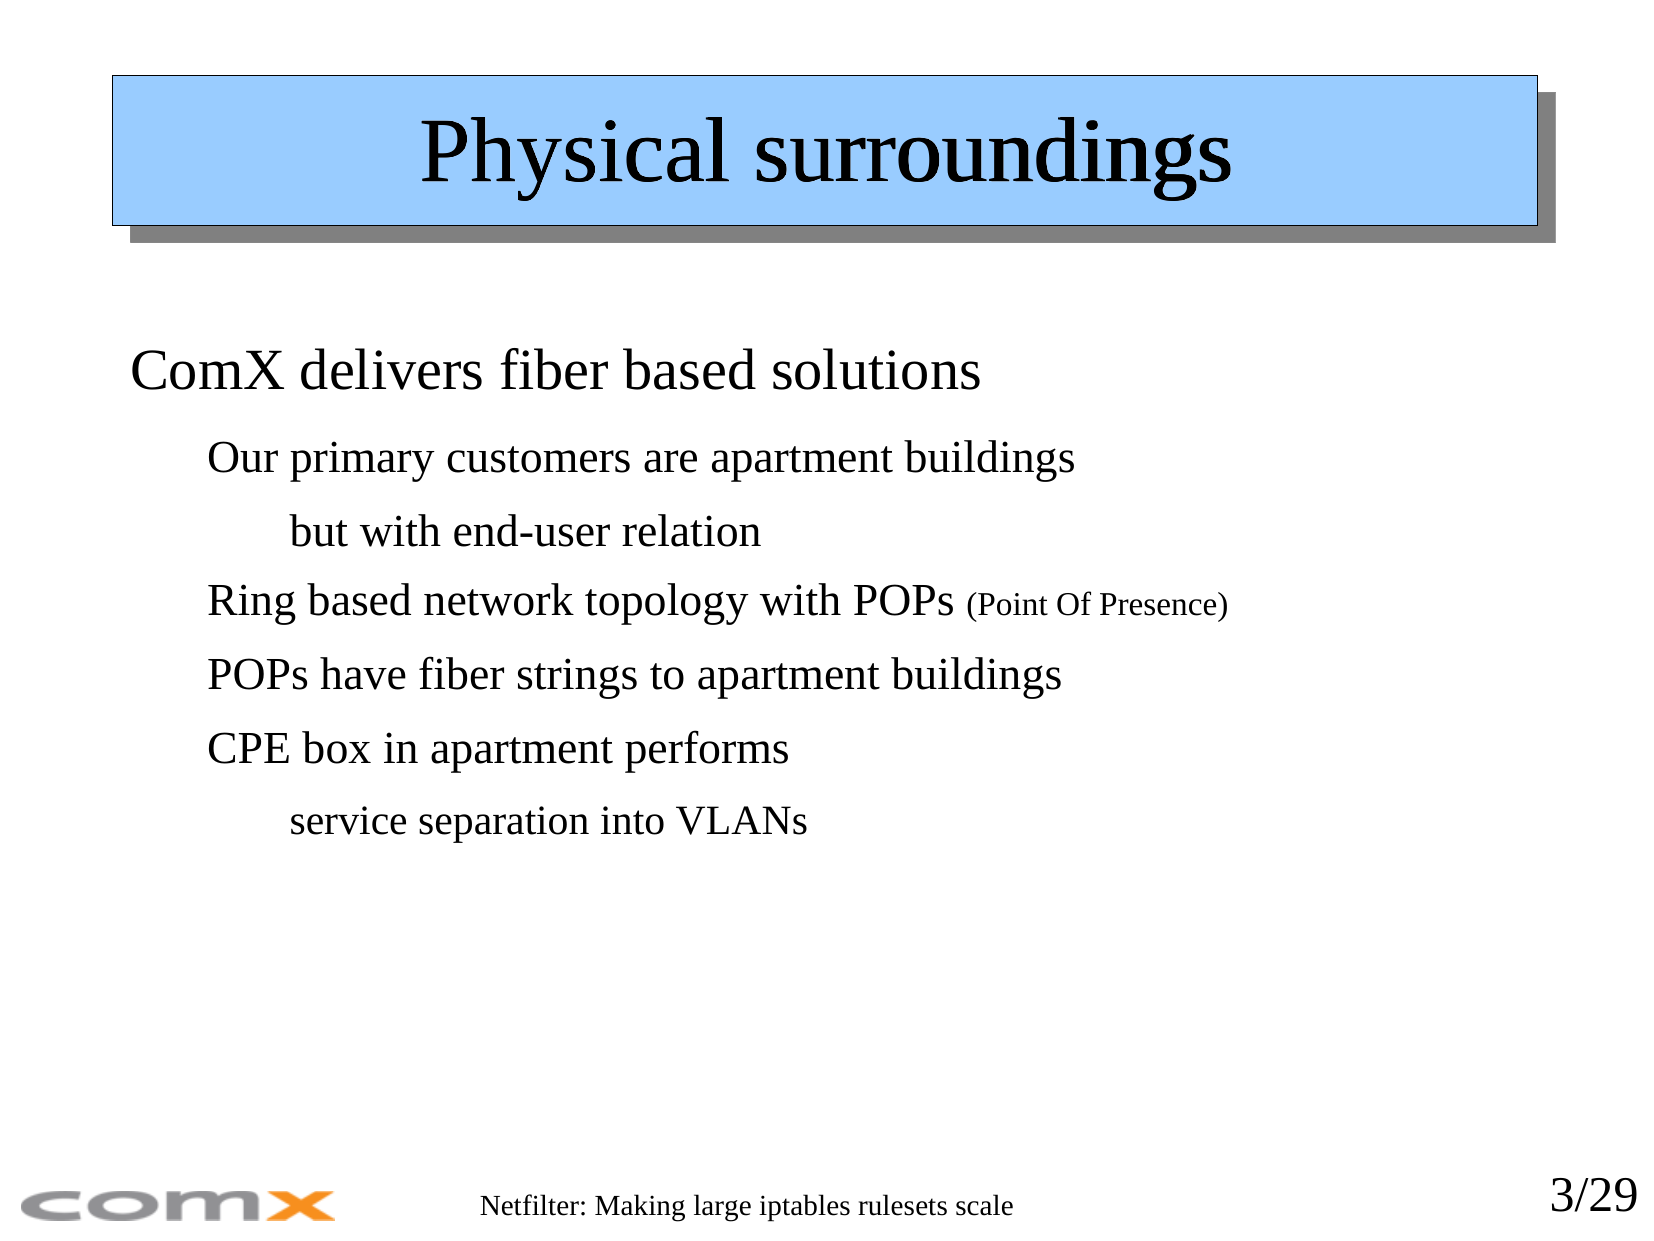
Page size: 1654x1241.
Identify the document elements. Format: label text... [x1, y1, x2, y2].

picture [21, 1191, 335, 1221]
list ComX delivers fiber based solutions Our primary customers are apartment buildings but with end-user relation Ring based network topology with POPs (Point Of Presence) POPs have fiber strings to apartment buildings CPE box in apartment performs service separation into VLANs [112, 337, 1573, 1096]
title Physical surroundings [116, 90, 1538, 211]
